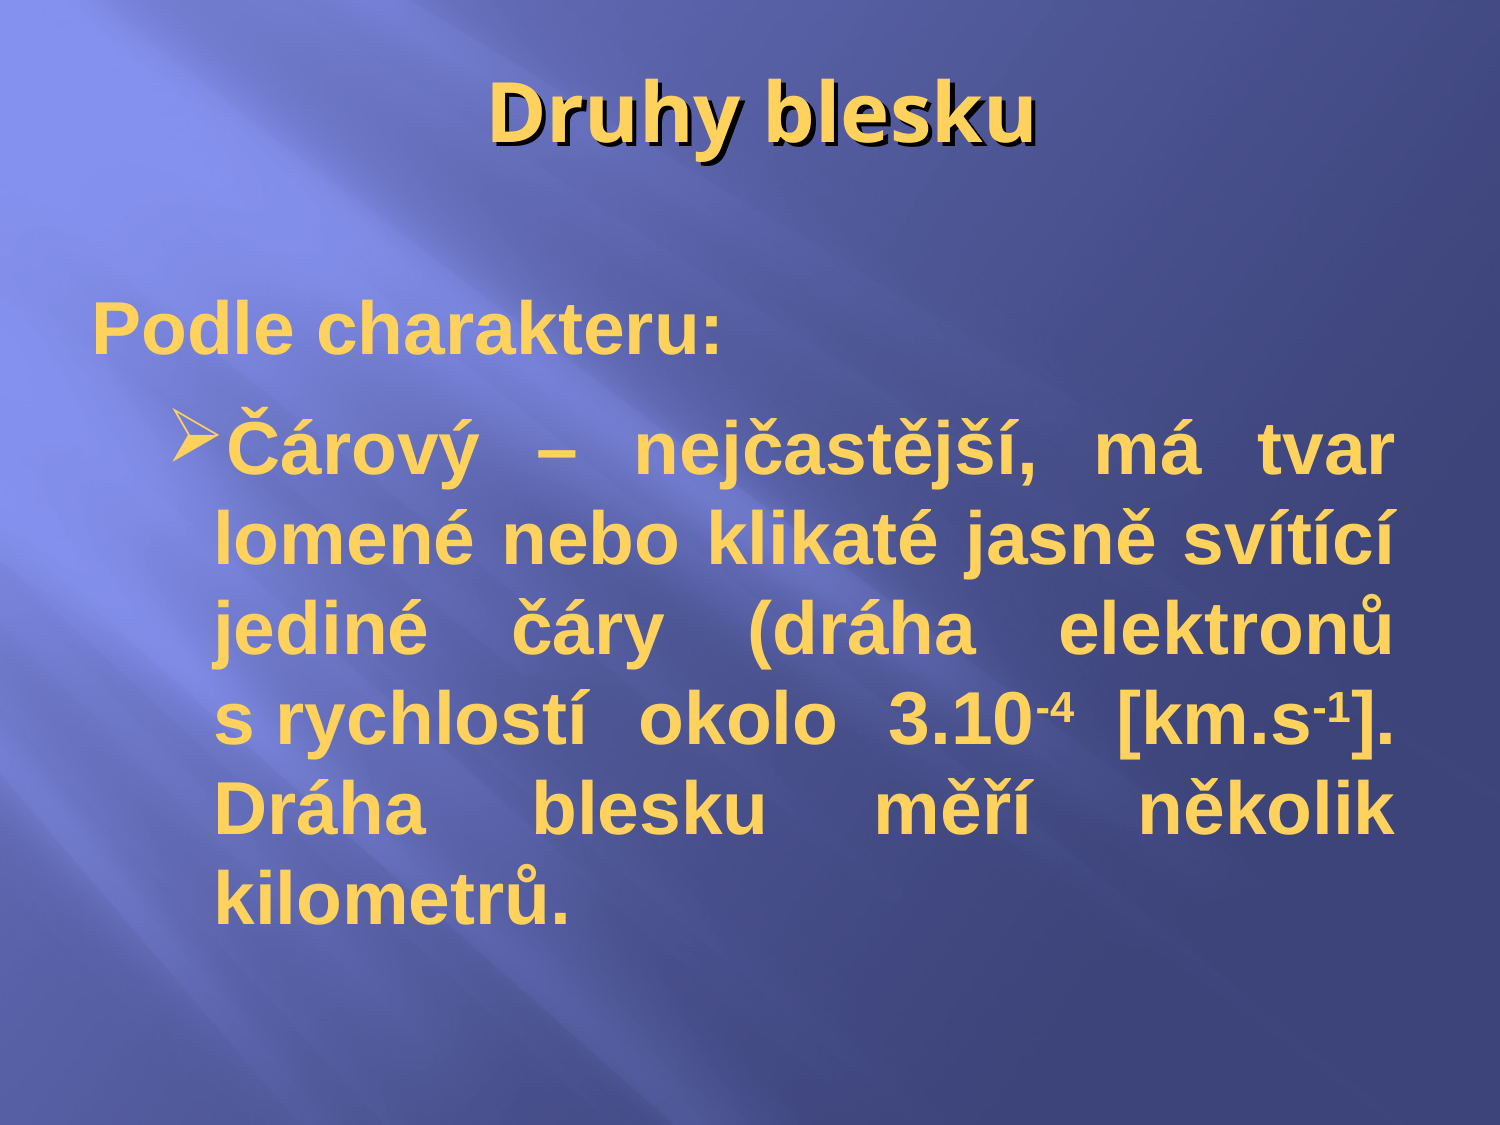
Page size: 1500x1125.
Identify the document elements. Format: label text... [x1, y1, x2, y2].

text_box Podle charakteru: Čárový – nejčastější, má tvar lomené nebo klikaté jasně svítící jediné čáry (dráha elektronů s rychlostí okolo 3.10-4 [km.s-1]. Dráha blesku měří několik kilometrů. [76, 172, 1412, 1047]
picture [0, 0, 1500, 1125]
title Druhy blesku [64, 45, 1459, 173]
